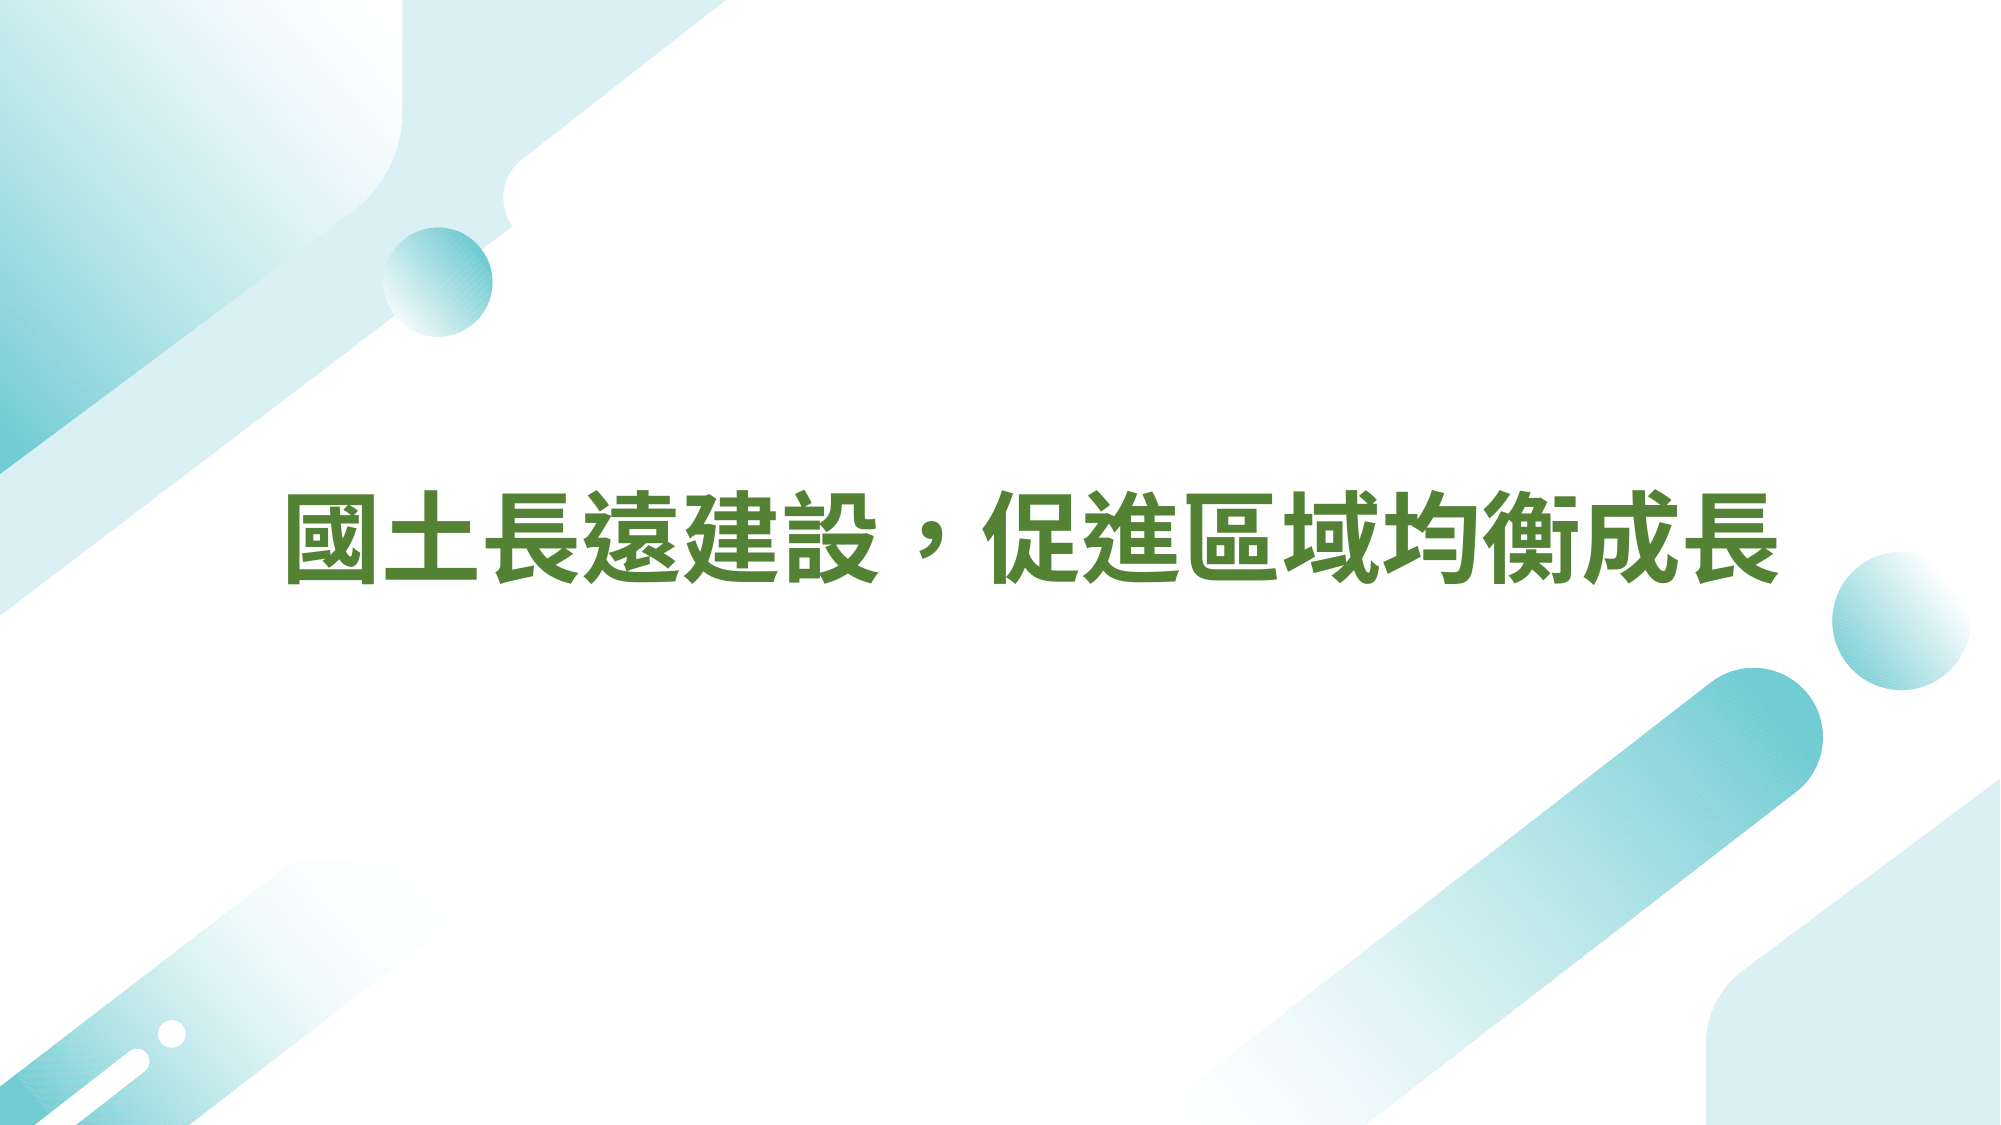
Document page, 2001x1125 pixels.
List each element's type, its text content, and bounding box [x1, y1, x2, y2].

text_box 國土長遠建設，促進區域均衡成長 [232, 357, 1831, 674]
